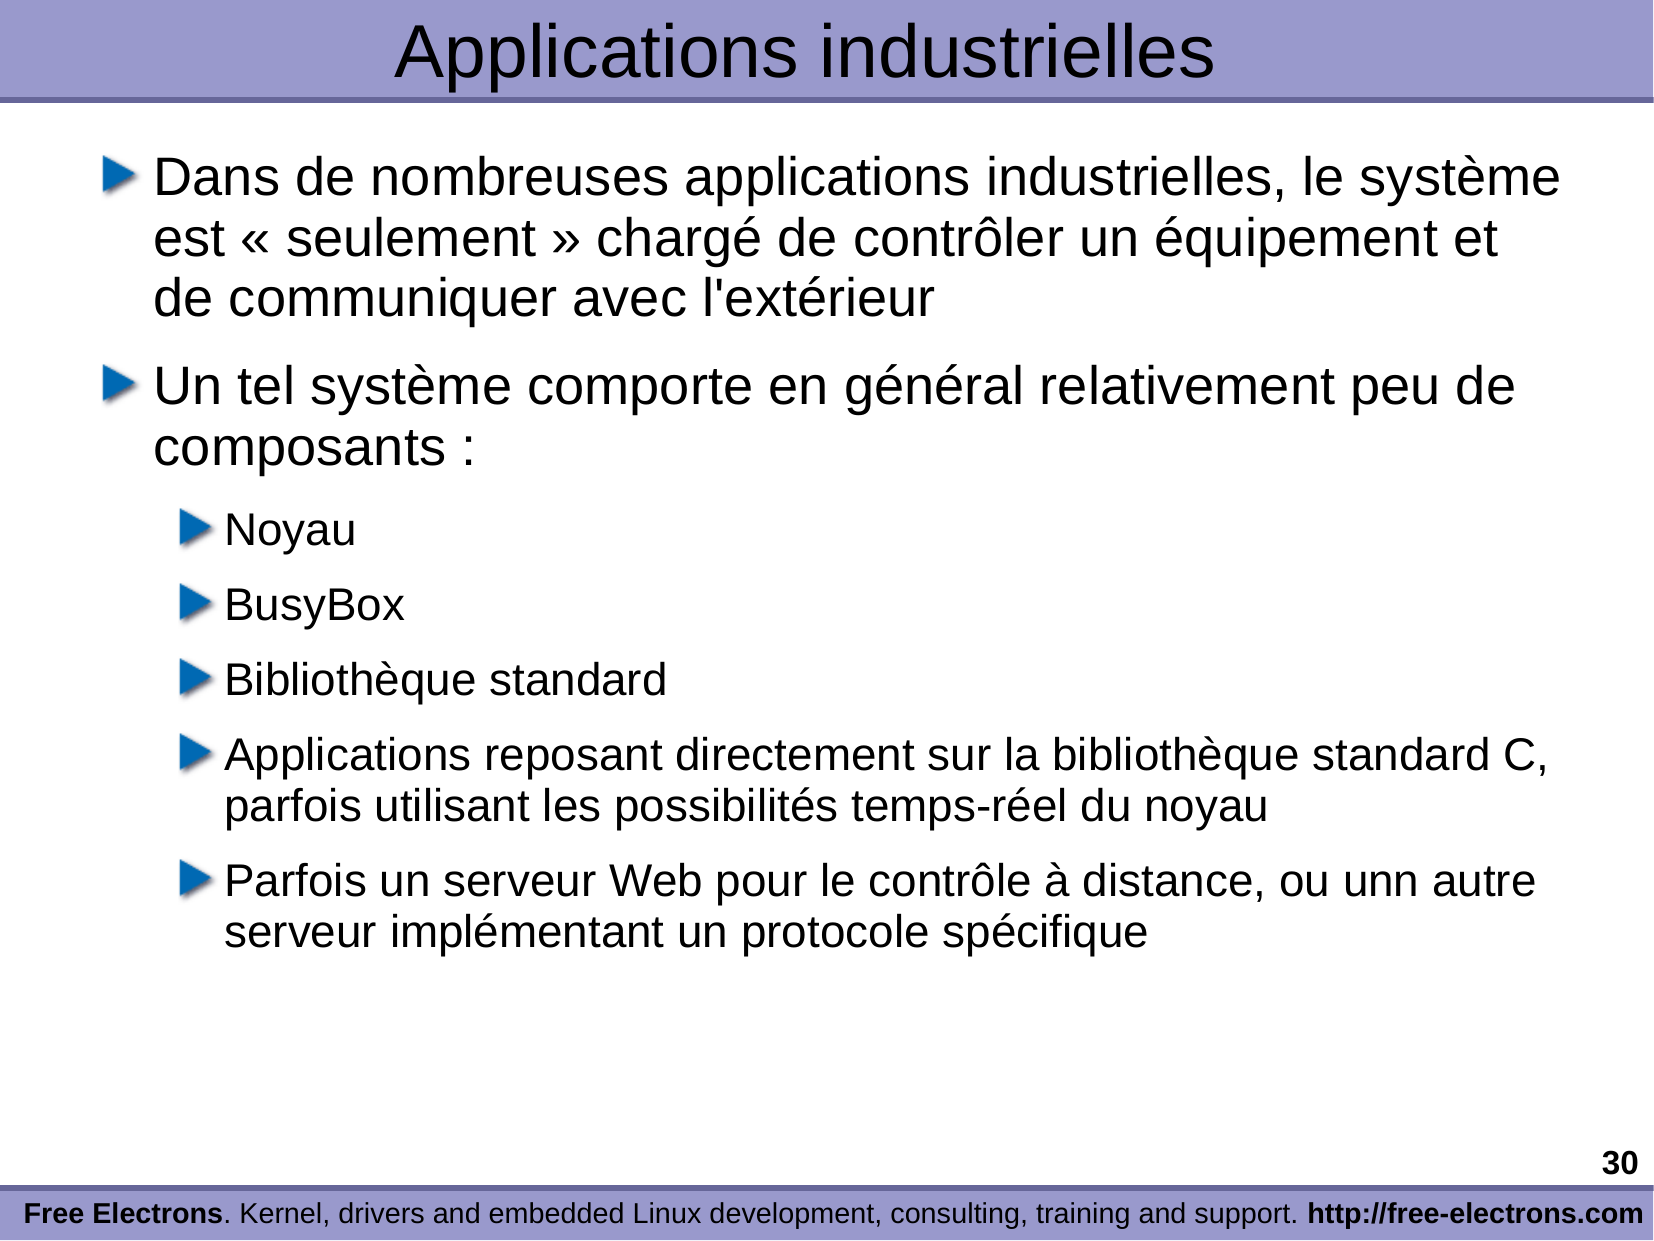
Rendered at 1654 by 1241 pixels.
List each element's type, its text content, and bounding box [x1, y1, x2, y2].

list Dans de nombreuses applications industrielles, le système est « seulement » chargé de contrôler un équipement et de communiquer avec l'extérieur Un tel système comporte en général relativement peu de composants : Noyau BusyBox Bibliothèque standard Applications reposant directement sur la bibliothèque standard C, parfois utilisant les possibilités temps-réel du noyau Parfois un serveur Web pour le contrôle à distance, ou unn autre serveur implémentant un protocole spécifique [82, 146, 1571, 1109]
title Applications industrielles [60, 4, 1551, 98]
